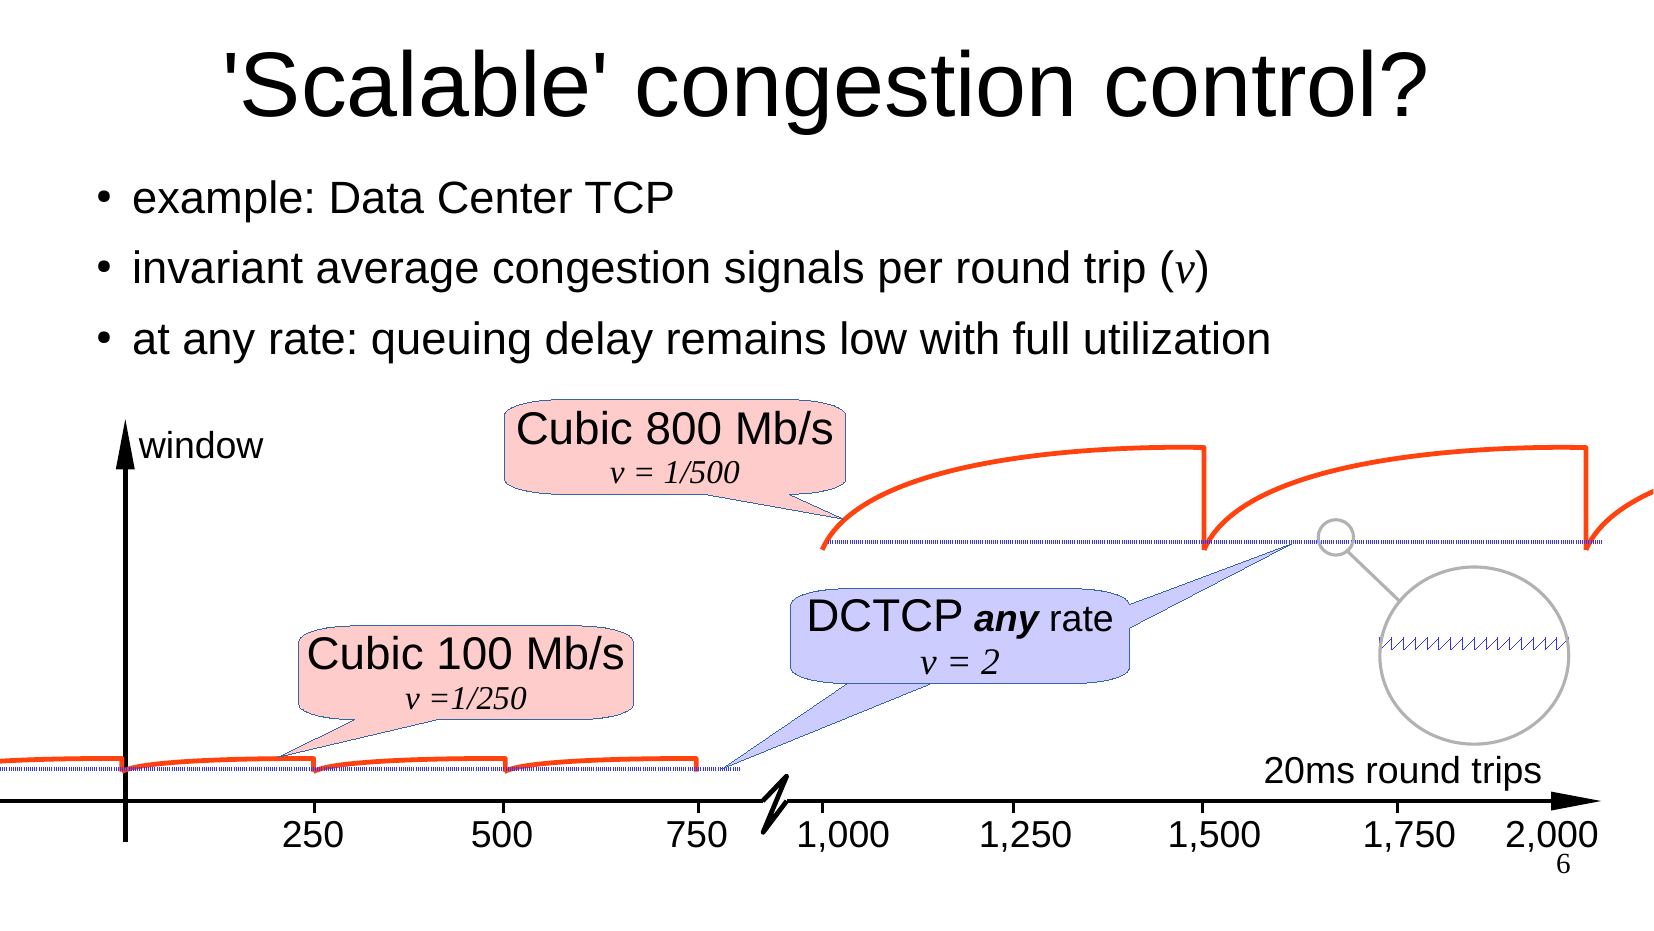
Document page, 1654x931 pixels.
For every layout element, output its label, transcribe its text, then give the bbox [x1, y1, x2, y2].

text_box 500 [456, 805, 557, 863]
text_box 250 [267, 805, 368, 863]
text_box 1,250 [963, 805, 1088, 863]
text_box 2,000 [1490, 805, 1614, 863]
text_box 750 [650, 805, 752, 863]
text_box Cubic 800 Mb/s v = 1/500 [504, 399, 846, 520]
text_box 1,000 [781, 805, 905, 863]
list example: Data Center TCP invariant average congestion signals per round trip (v) at any rate: queuing delay remains low with full utilization [83, 172, 1573, 370]
text_box 20ms round trips [1248, 741, 1654, 805]
text_box DCTCP any rate v = 2 [790, 543, 1292, 684]
text_box DCTCP any rate: v = 2 [721, 684, 930, 769]
text_box 1,500 [1152, 805, 1277, 863]
title 'Scalable' congestion control? [82, 7, 1571, 163]
text_box Cubic 100 Mb/s v =1/250 [278, 625, 634, 758]
text_box window [124, 417, 458, 528]
text_box 1,750 [1347, 805, 1471, 863]
